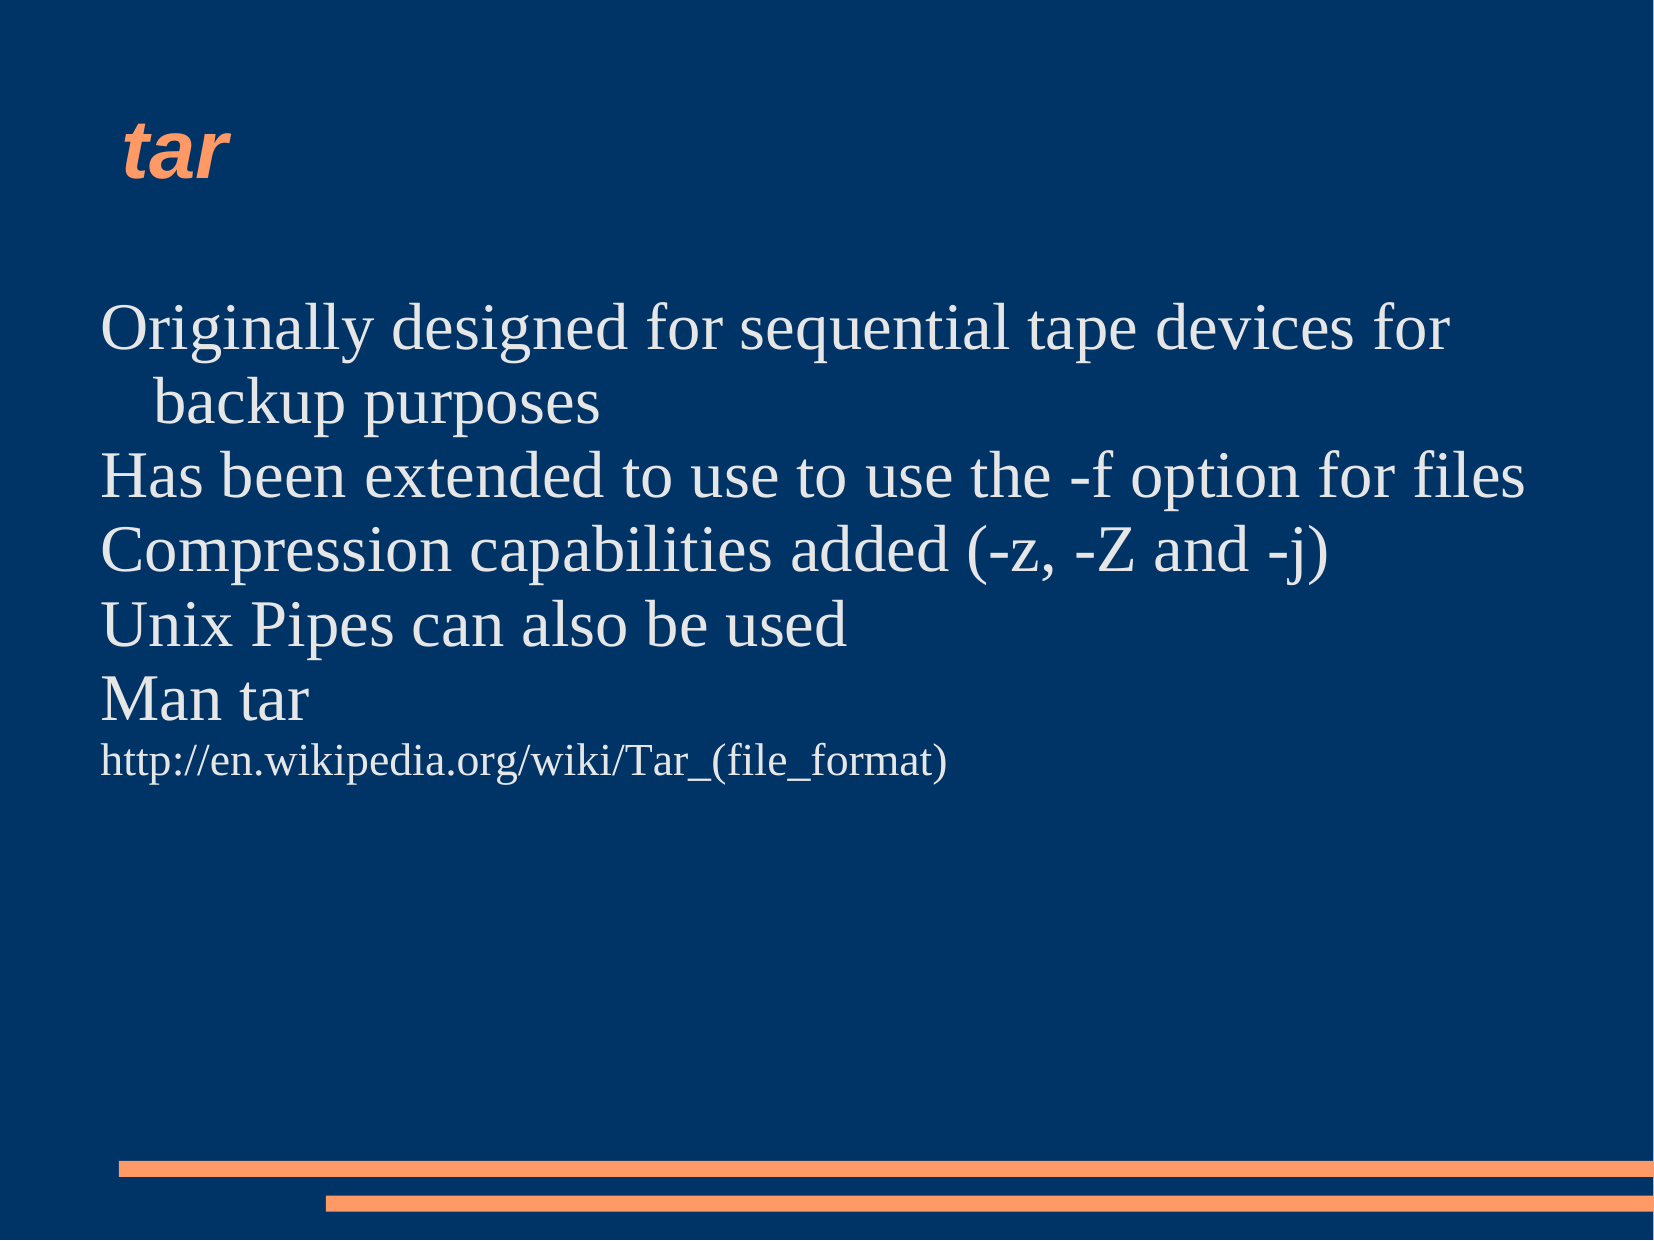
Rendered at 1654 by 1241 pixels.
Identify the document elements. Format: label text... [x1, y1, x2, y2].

title tar [121, 46, 1534, 254]
list Originally designed for sequential tape devices for backup purposes Has been extended to use to use the -f option for files Compression capabilities added (-z, -Z and -j) Unix Pipes can also be used Man tar http://en.wikipedia.org/wiki/Tar_(file_format) [82, 290, 1571, 1109]
